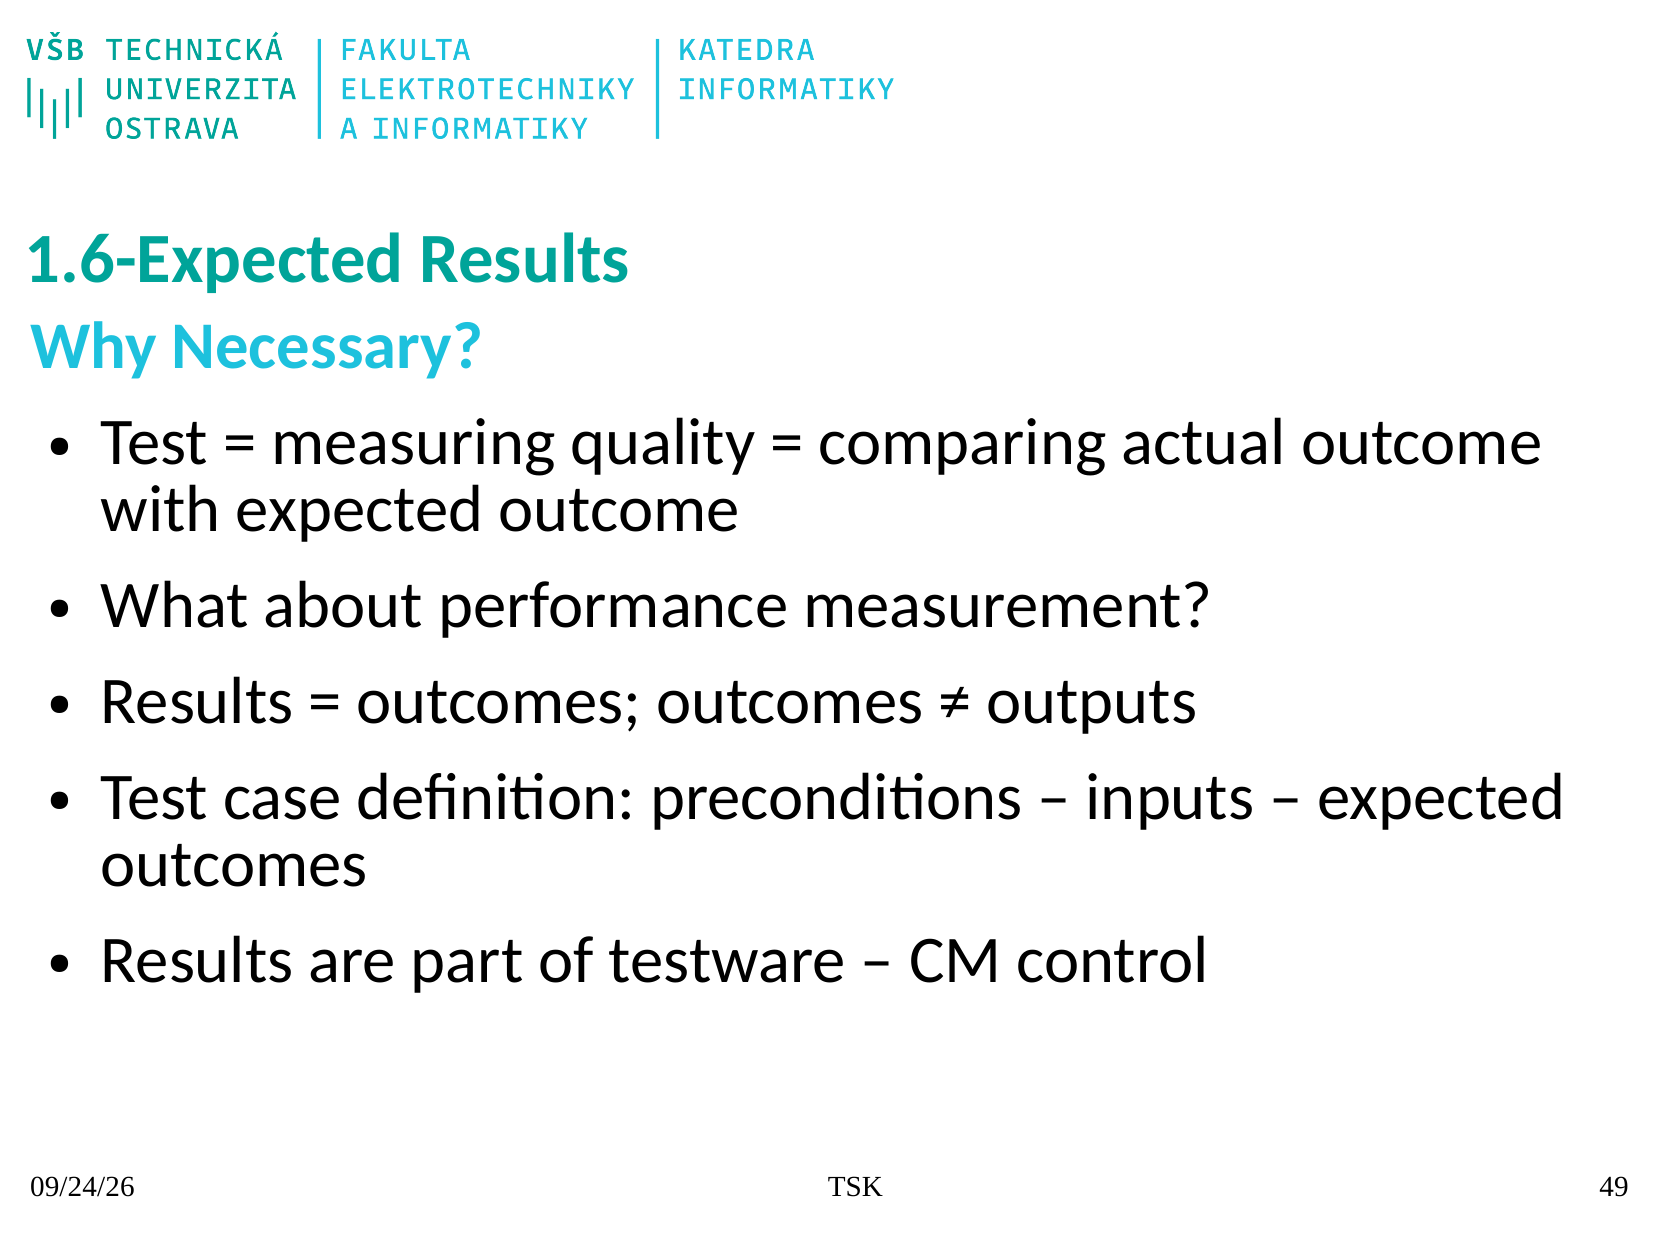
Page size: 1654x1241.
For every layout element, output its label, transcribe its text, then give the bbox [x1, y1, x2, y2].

picture [26, 31, 894, 139]
list Why Necessary? Test = measuring quality = comparing actual outcome with expected outcome What about performance measurement? Results = outcomes; outcomes ≠ outputs Test case definition: preconditions – inputs – expected outcomes Results are part of testware – CM control [30, 318, 1629, 1146]
title 1.6-Expected Results [24, 169, 1629, 300]
